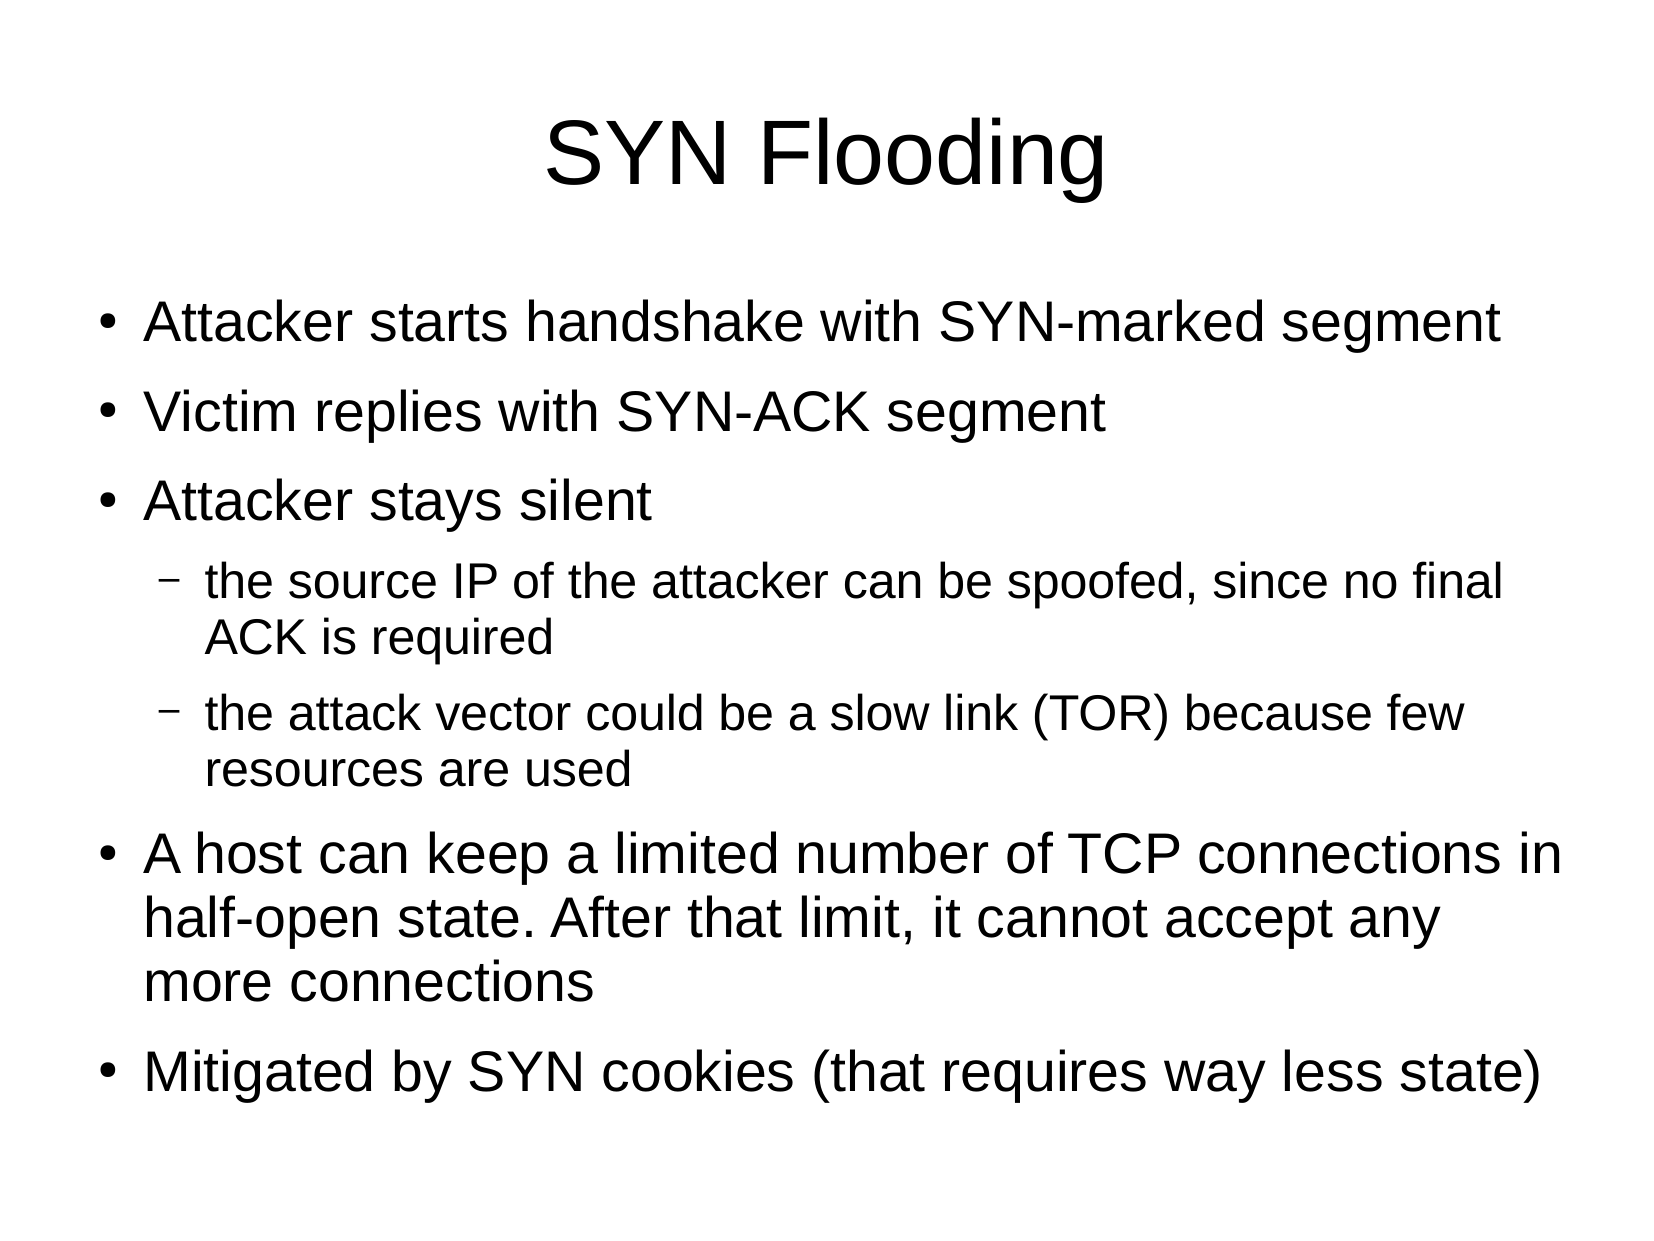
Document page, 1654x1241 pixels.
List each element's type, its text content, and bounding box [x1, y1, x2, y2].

title SYN Flooding [82, 49, 1571, 257]
list Attacker starts handshake with SYN-marked segment Victim replies with SYN-ACK segment Attacker stays silent the source IP of the attacker can be spoofed, since no final ACK is required the attack vector could be a slow link (TOR) because few resources are used A host can keep a limited number of TCP connections in half-open state. After that limit, it cannot accept any more connections Mitigated by SYN cookies (that requires way less state) [82, 290, 1571, 1111]
